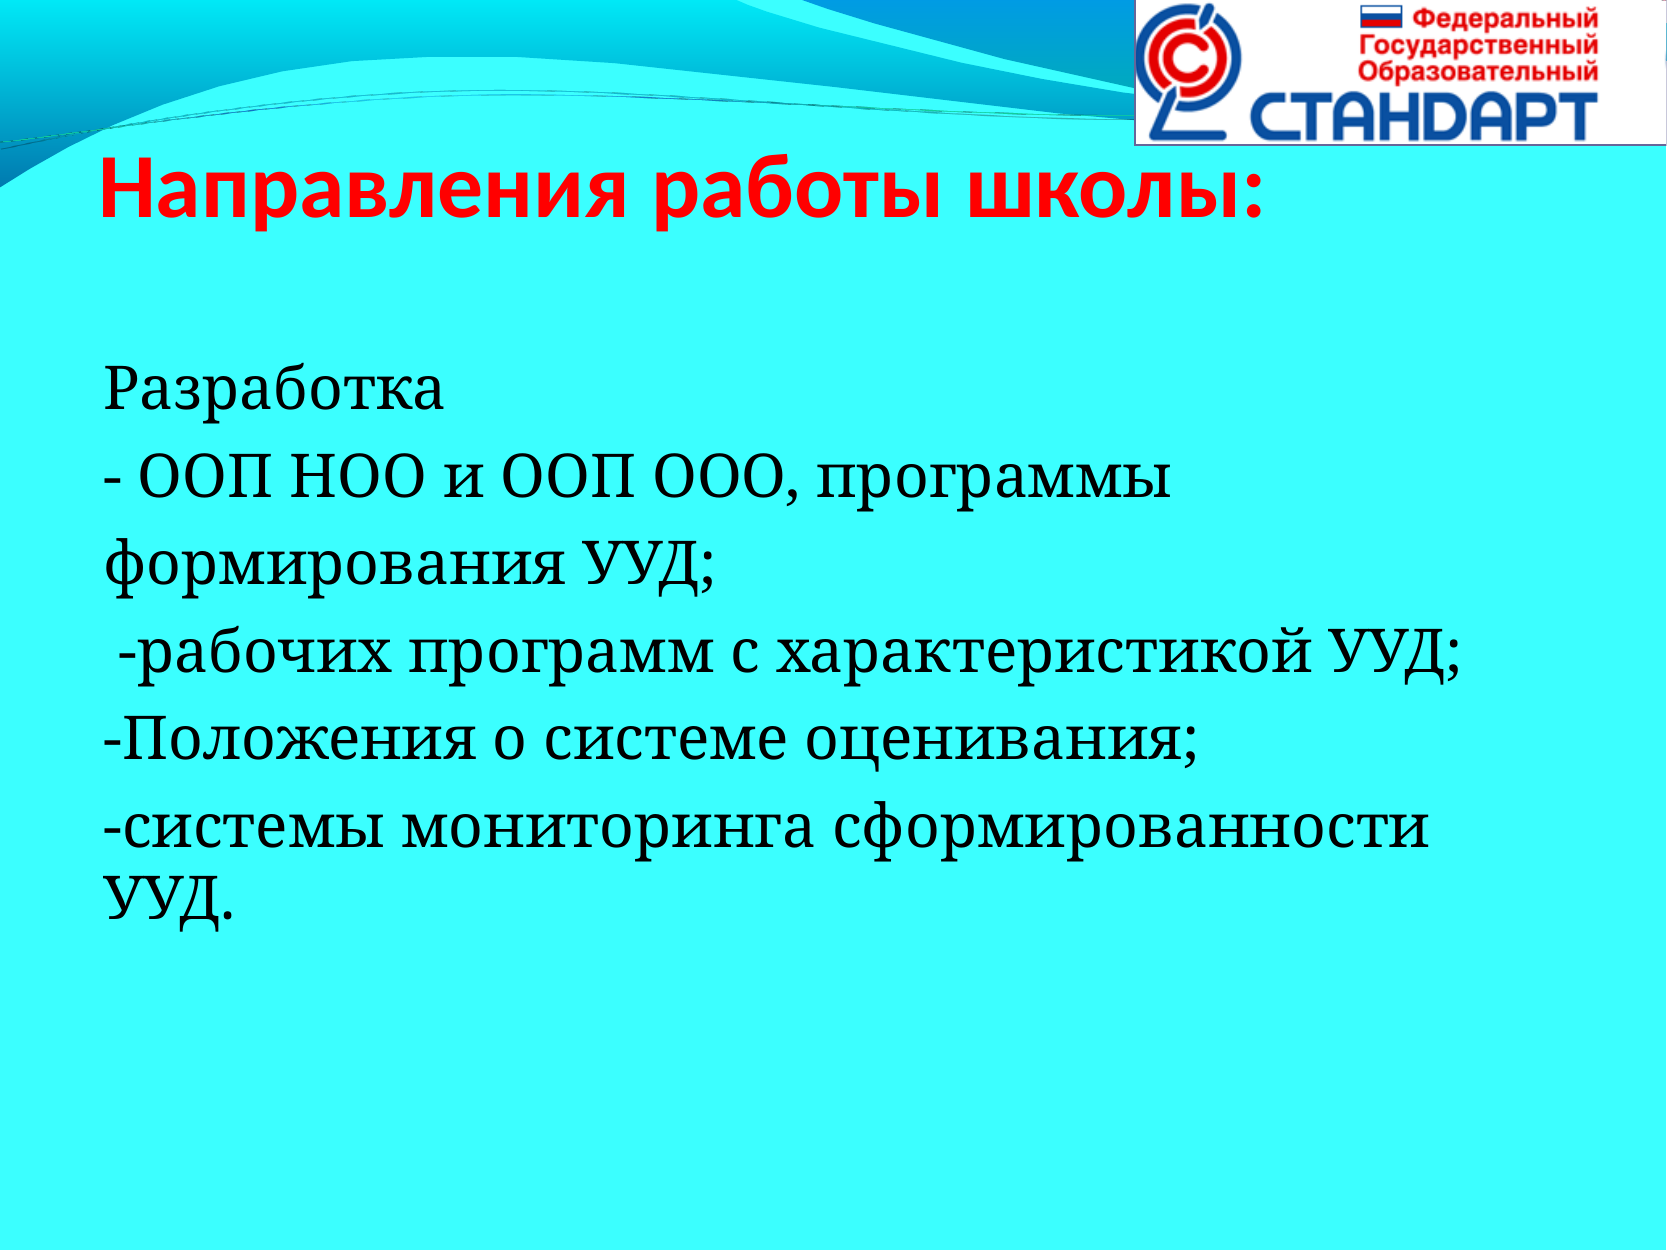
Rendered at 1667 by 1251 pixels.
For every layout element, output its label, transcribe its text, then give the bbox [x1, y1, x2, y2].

picture [66, 141, 83, 150]
list Разработка - ООП НОО и ООП ООО, программы формирования УУД; -рабочих программ с характеристикой УУД; -Положения о системе оценивания; -системы мониторинга сформированности УУД. [88, 341, 1584, 1063]
picture [1579, 146, 1662, 150]
title Направления работы школы: [83, 118, 1579, 547]
picture [0, 36, 1134, 118]
picture [1135, 0, 1667, 145]
